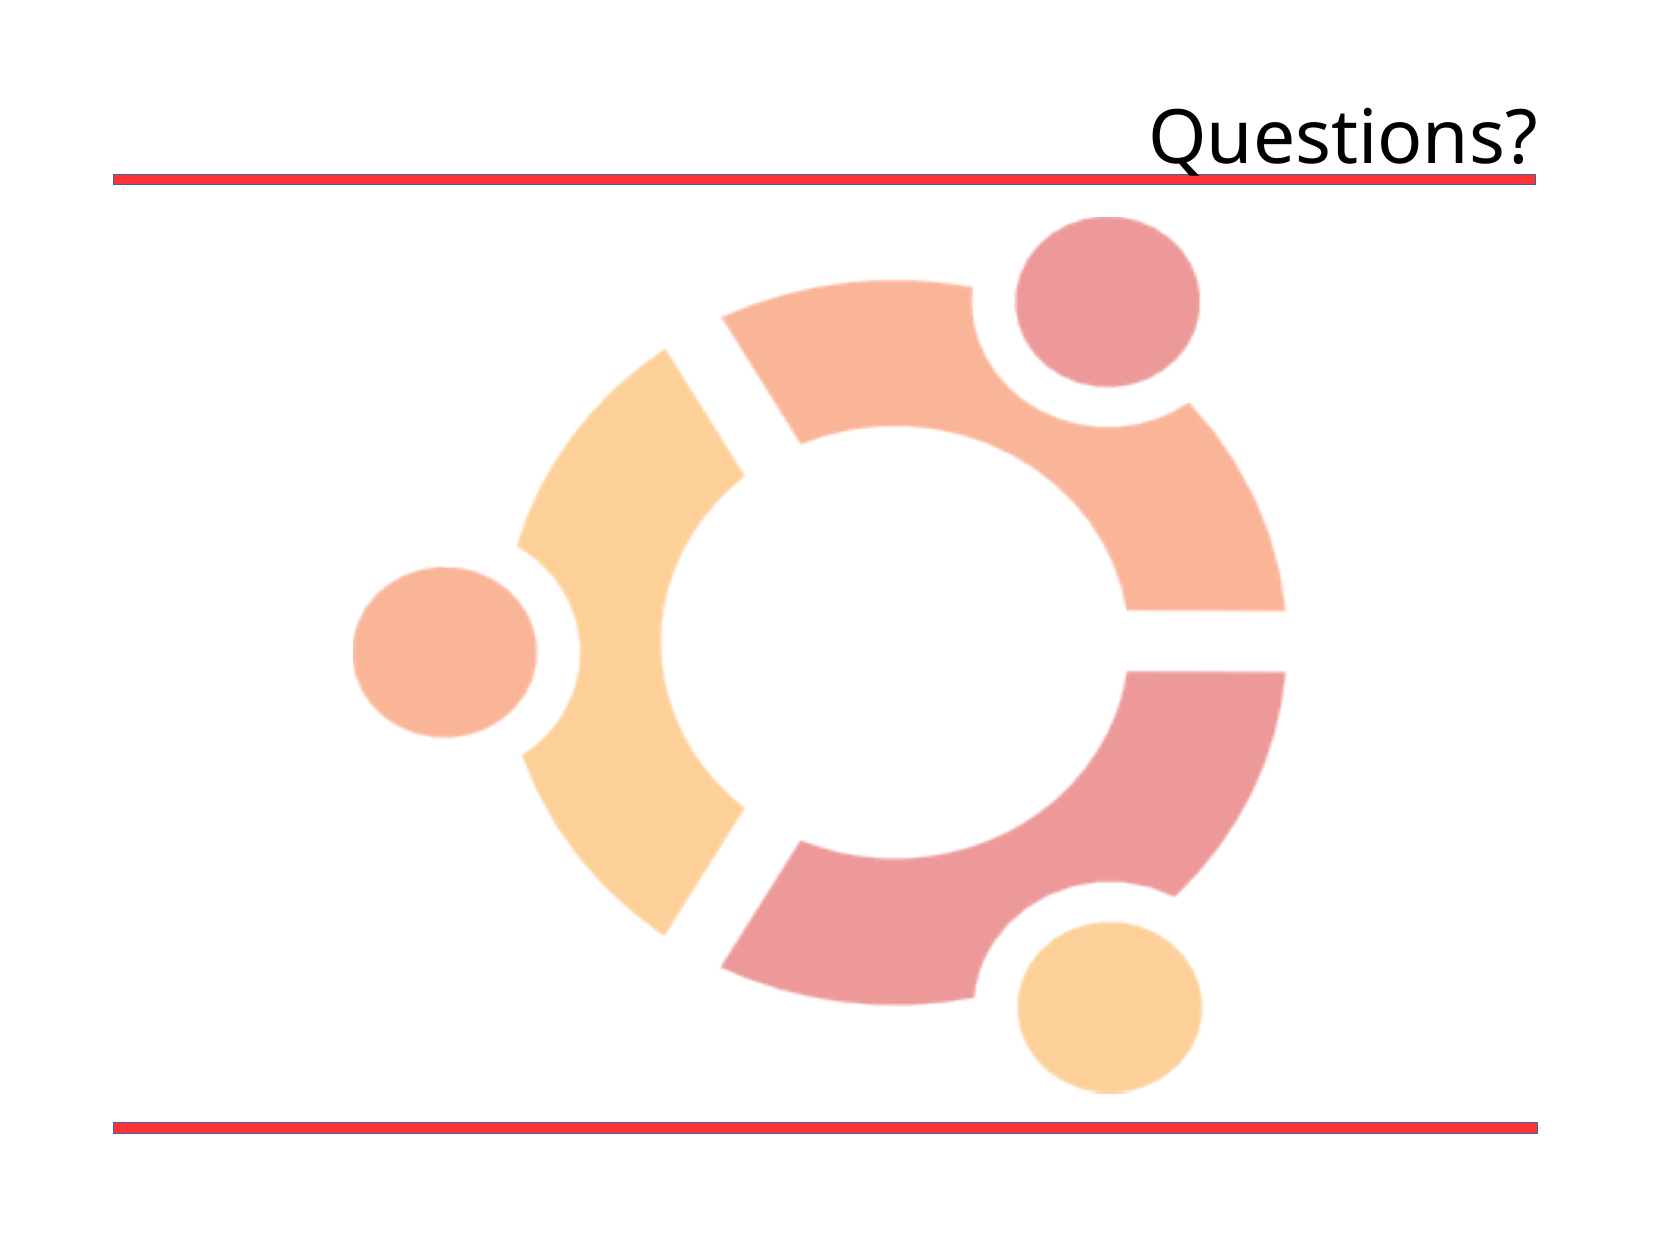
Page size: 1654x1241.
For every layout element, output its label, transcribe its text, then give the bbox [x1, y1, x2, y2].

title Questions? [125, 70, 1538, 198]
